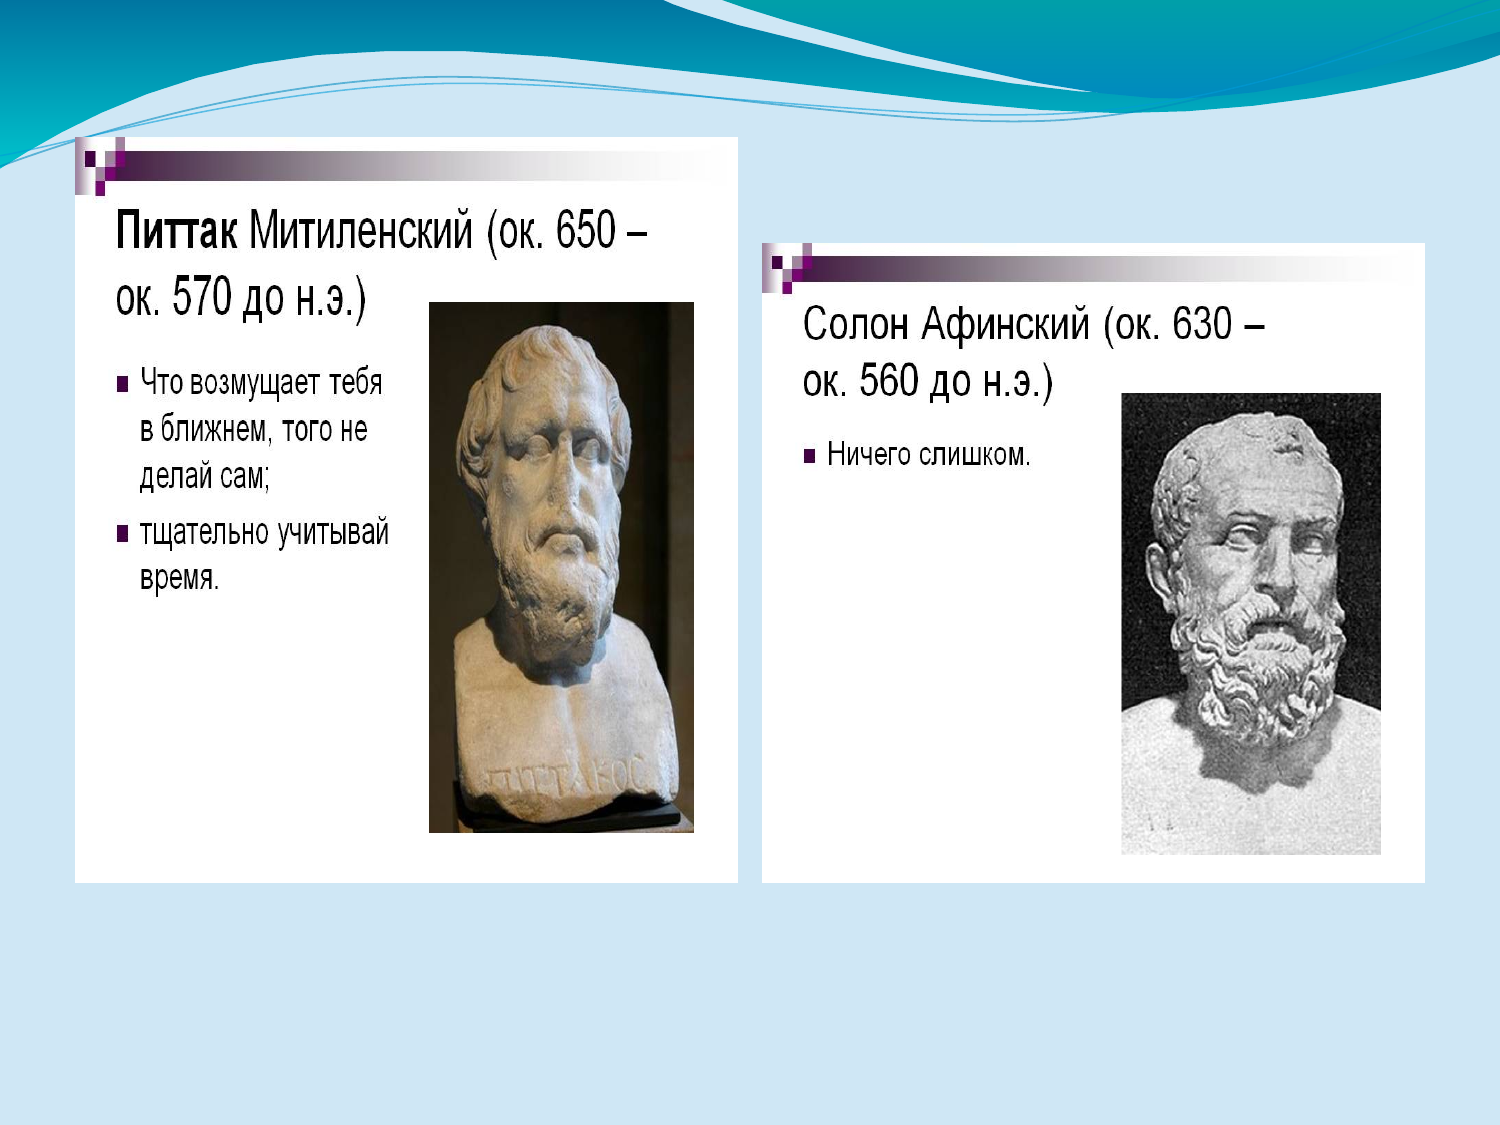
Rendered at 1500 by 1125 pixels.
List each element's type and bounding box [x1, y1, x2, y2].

picture [75, 137, 738, 883]
picture [762, 243, 1425, 883]
title [75, 115, 1425, 303]
